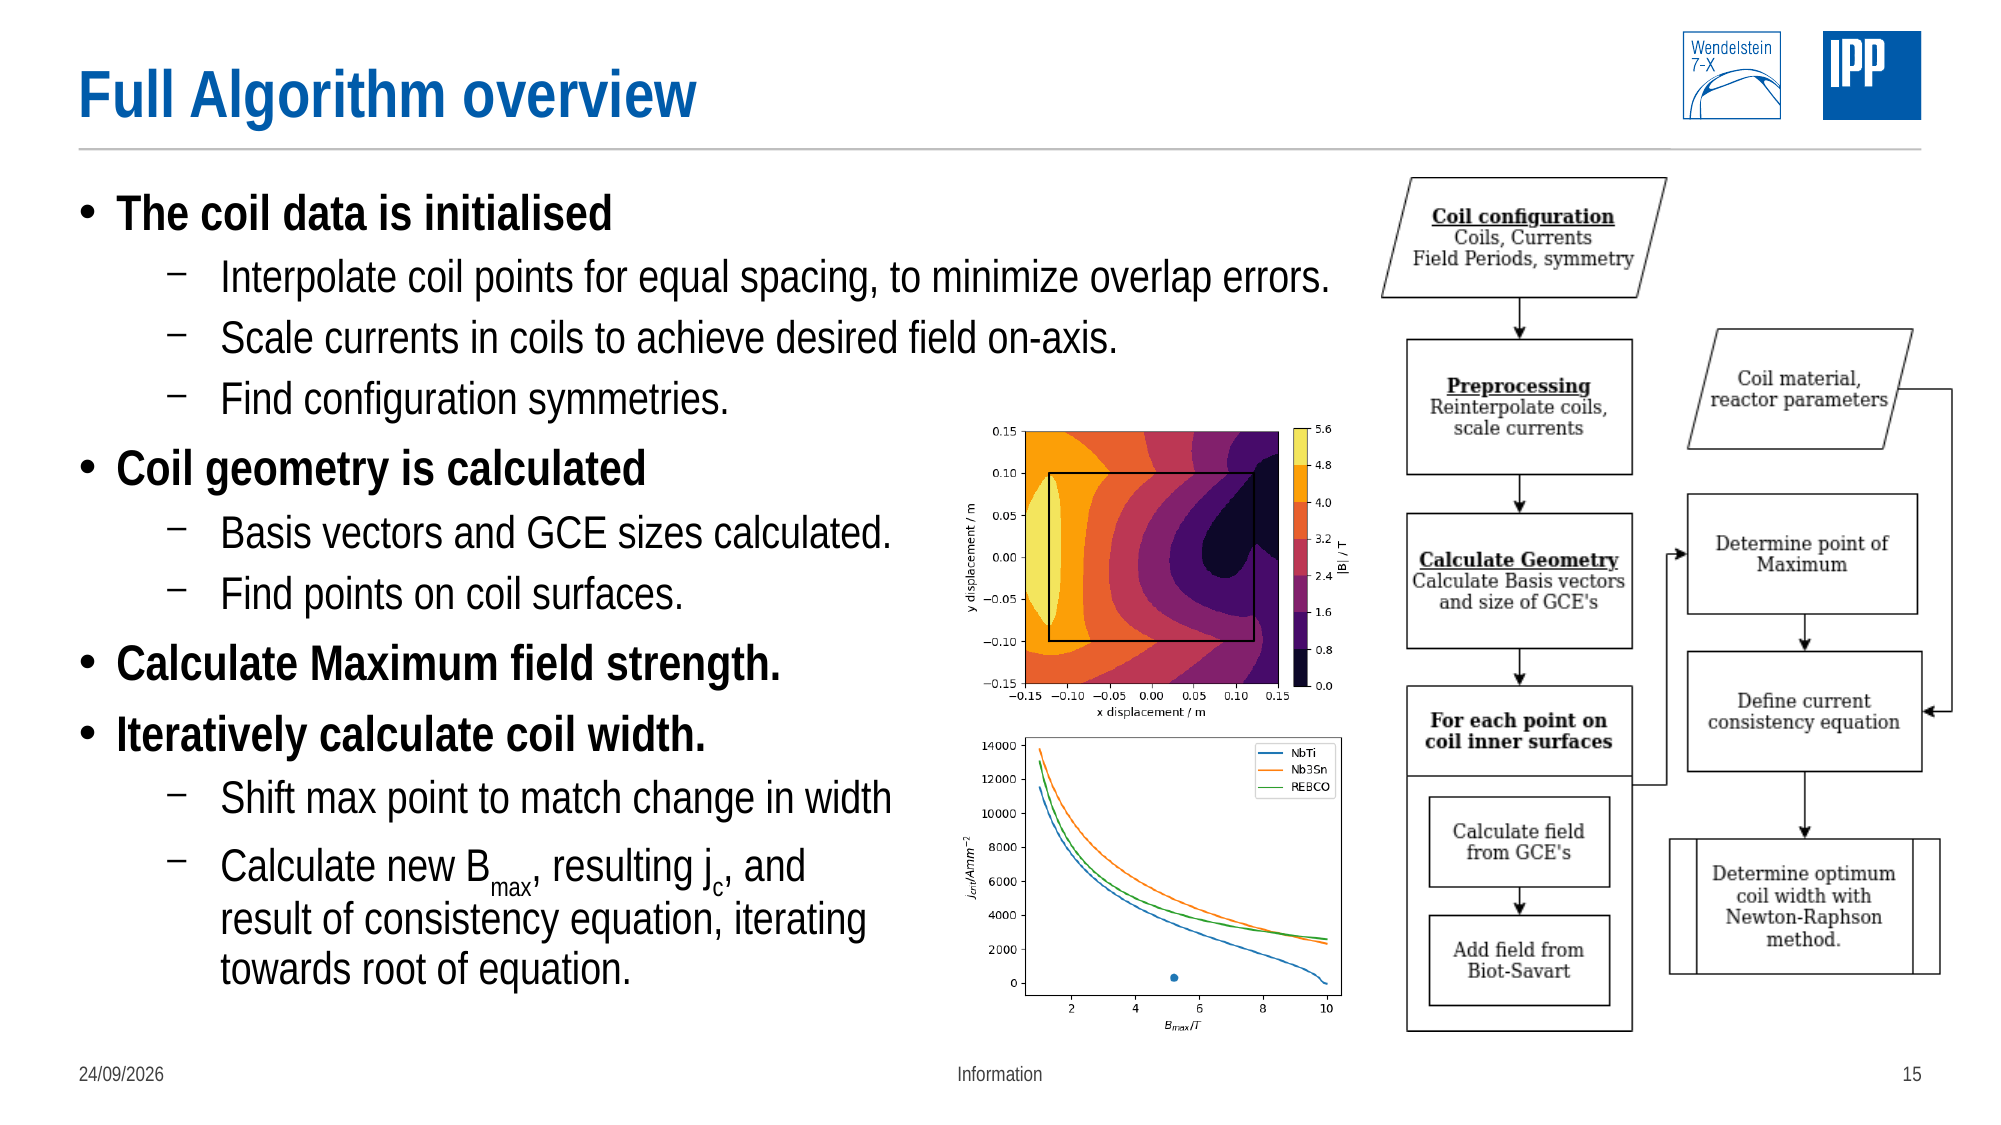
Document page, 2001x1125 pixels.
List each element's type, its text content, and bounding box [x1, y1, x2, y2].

picture [1381, 177, 1965, 1032]
picture [956, 413, 1371, 1040]
slide_number 18/03/2022 [78, 1042, 262, 1103]
list The coil data is initialised Interpolate coil points for equal spacing, to minimize overlap errors. Scale currents in coils to achieve desired field on-axis. Find configuration symmetries. Coil geometry is calculated Basis vectors and GCE sizes calculated. Find points on coil surfaces. Calculate Maximum field strength. Iteratively calculate coil width. Shift max point to match change in width Calculate new Bmax, resulting jc, and result of consistency equation, iterating towards root of equation. [78, 179, 1381, 1018]
footer Information [297, 1042, 1703, 1103]
title Full Algorithm overview [78, 30, 1638, 139]
slide_number <number> [1744, 1042, 1922, 1103]
